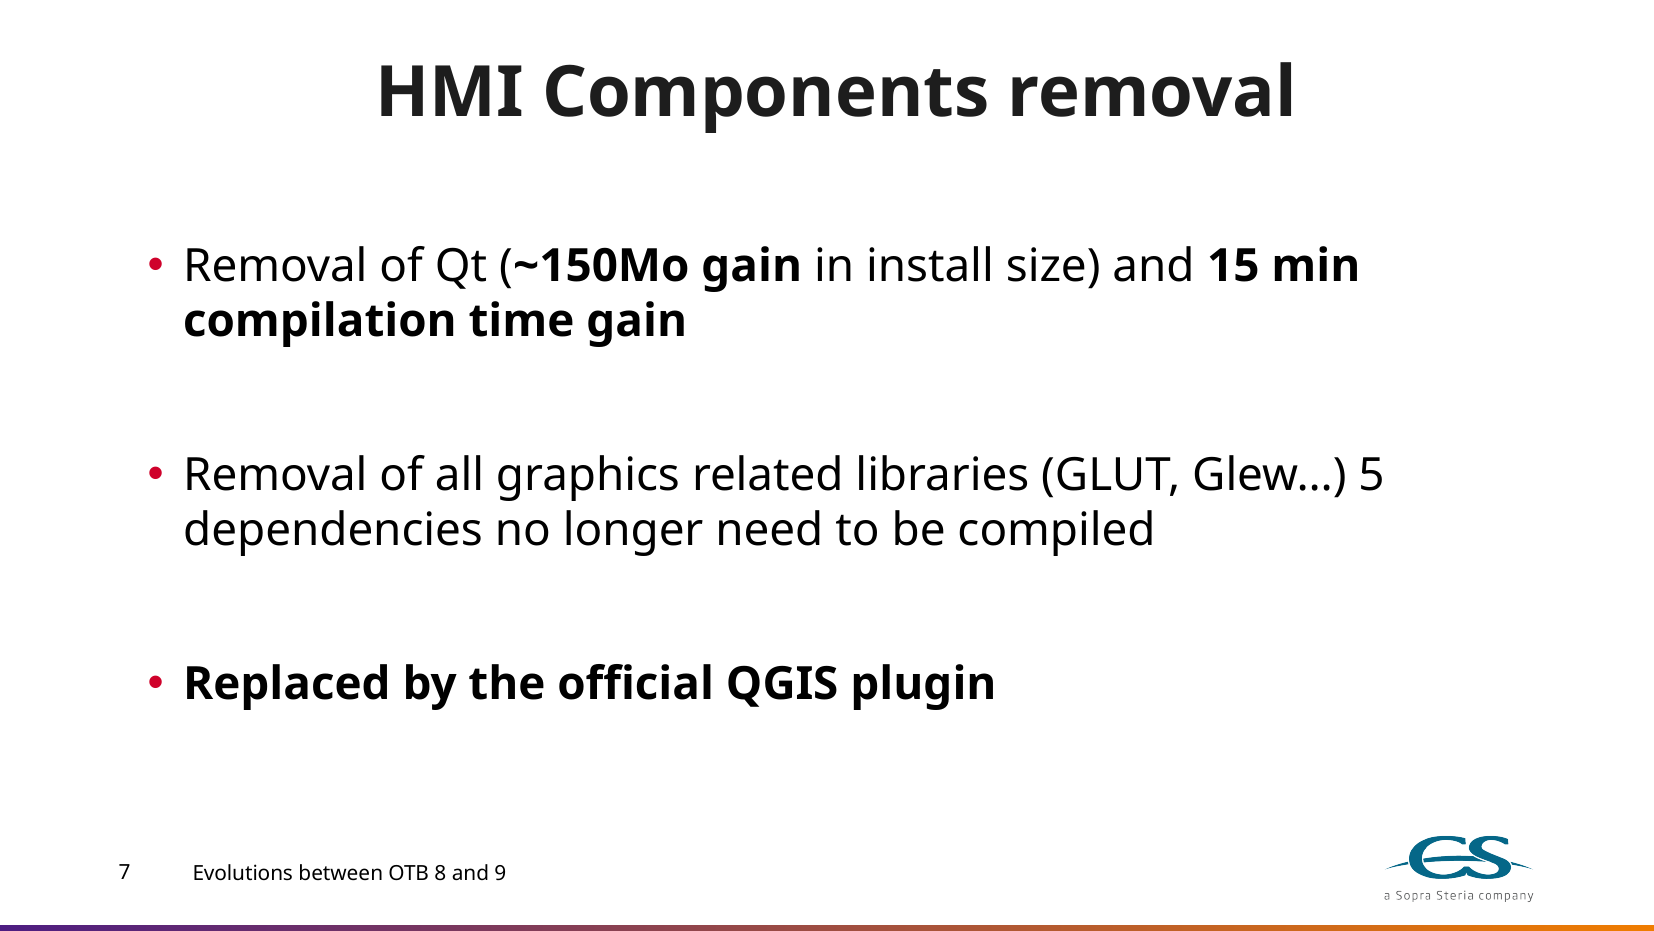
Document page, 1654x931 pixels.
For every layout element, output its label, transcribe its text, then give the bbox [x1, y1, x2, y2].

title HMI Components removal [118, 54, 1555, 119]
list Removal of Qt (~150Mo gain in install size) and 15 min compilation time gain Removal of all graphics related libraries (GLUT, Glew…) 5 dependencies no longer need to be compiled Replaced by the official QGIS plugin [147, 236, 1563, 532]
picture [1363, 814, 1555, 921]
footer Evolutions between OTB 8 and 9 [192, 862, 667, 883]
